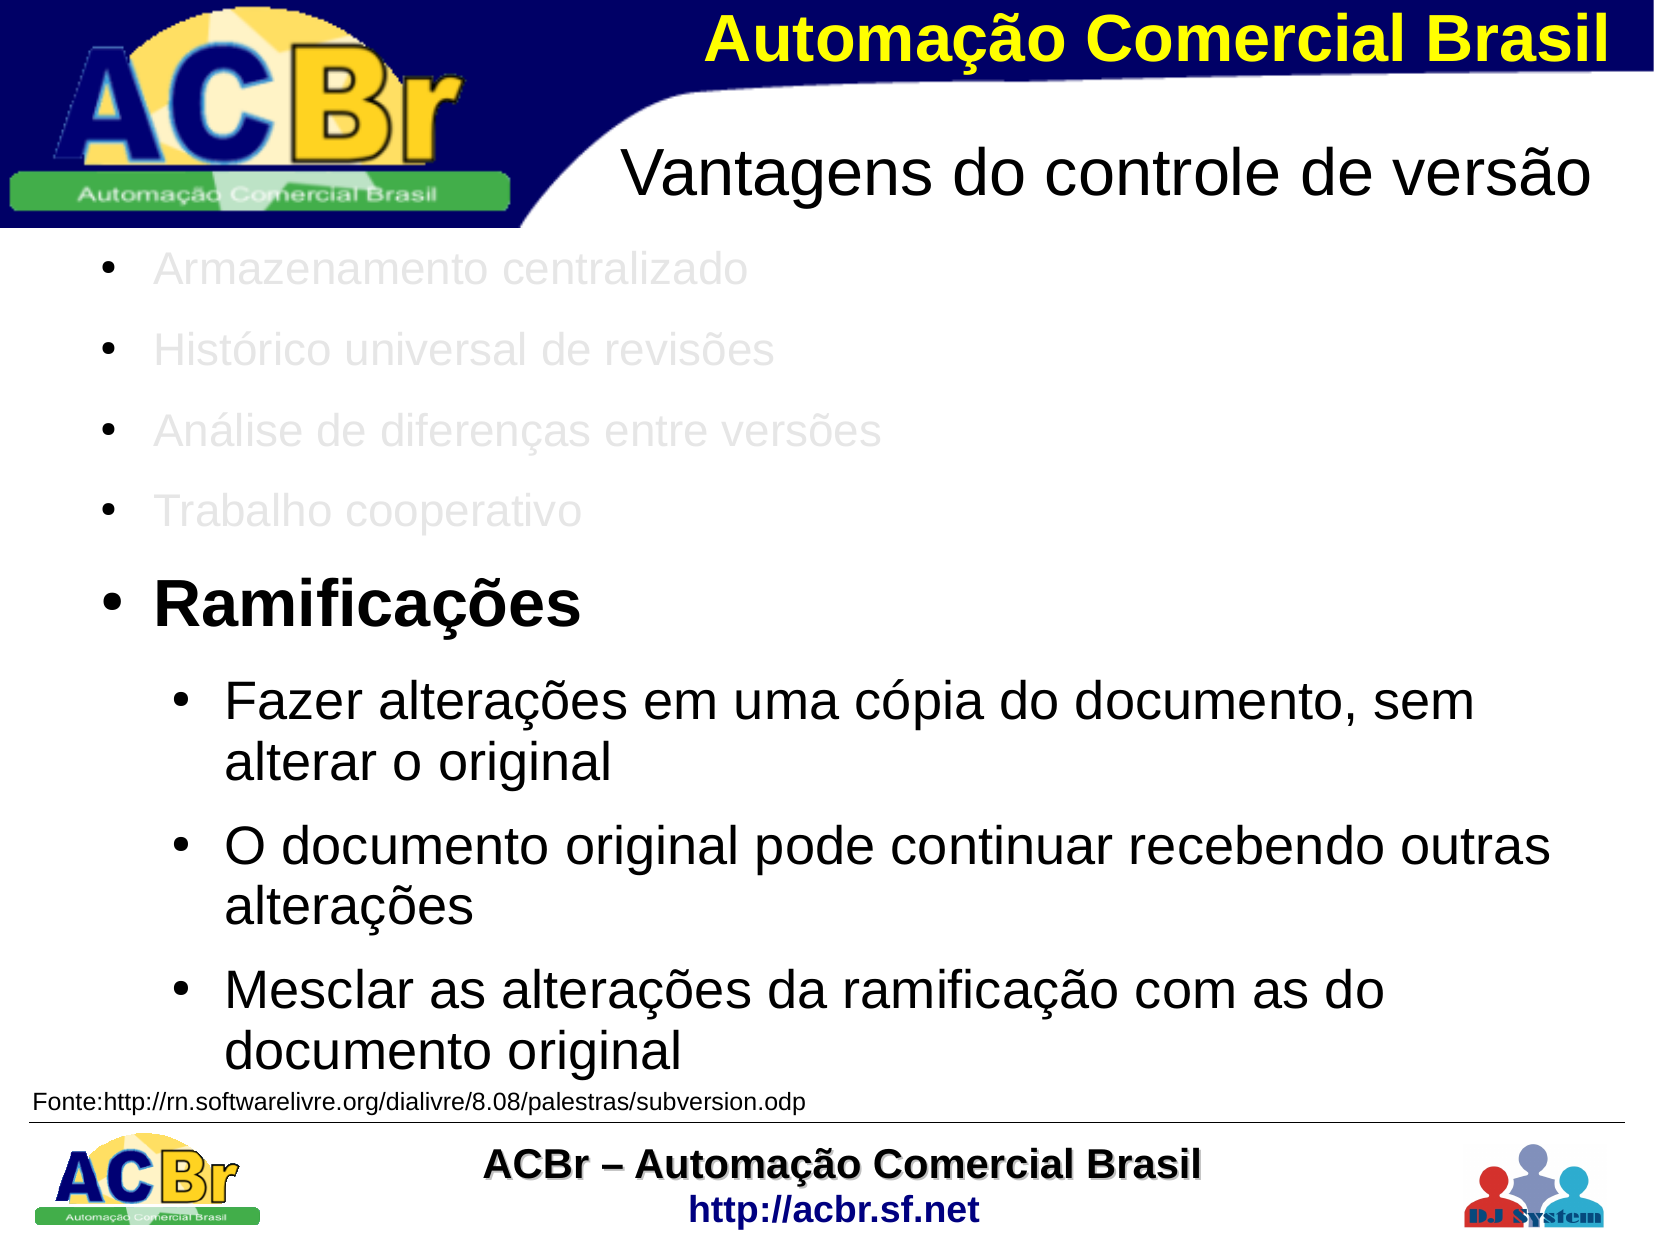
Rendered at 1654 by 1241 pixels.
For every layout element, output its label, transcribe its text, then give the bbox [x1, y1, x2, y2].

picture [1463, 1144, 1607, 1229]
picture [33, 1131, 261, 1228]
title Vantagens do controle de versão [590, 125, 1625, 220]
text_box Fonte:http://rn.softwarelivre.org/dialivre/8.08/palestras/subversion.odp [17, 1080, 822, 1124]
picture [0, 0, 1654, 228]
list Armazenamento centralizado Histórico universal de revisões Análise de diferenças entre versões Trabalho cooperativo Ramificações Fazer alterações em uma cópia do documento, sem alterar o original O documento original pode continuar recebendo outras alterações Mesclar as alterações da ramificação com as do documento original [82, 242, 1571, 1080]
